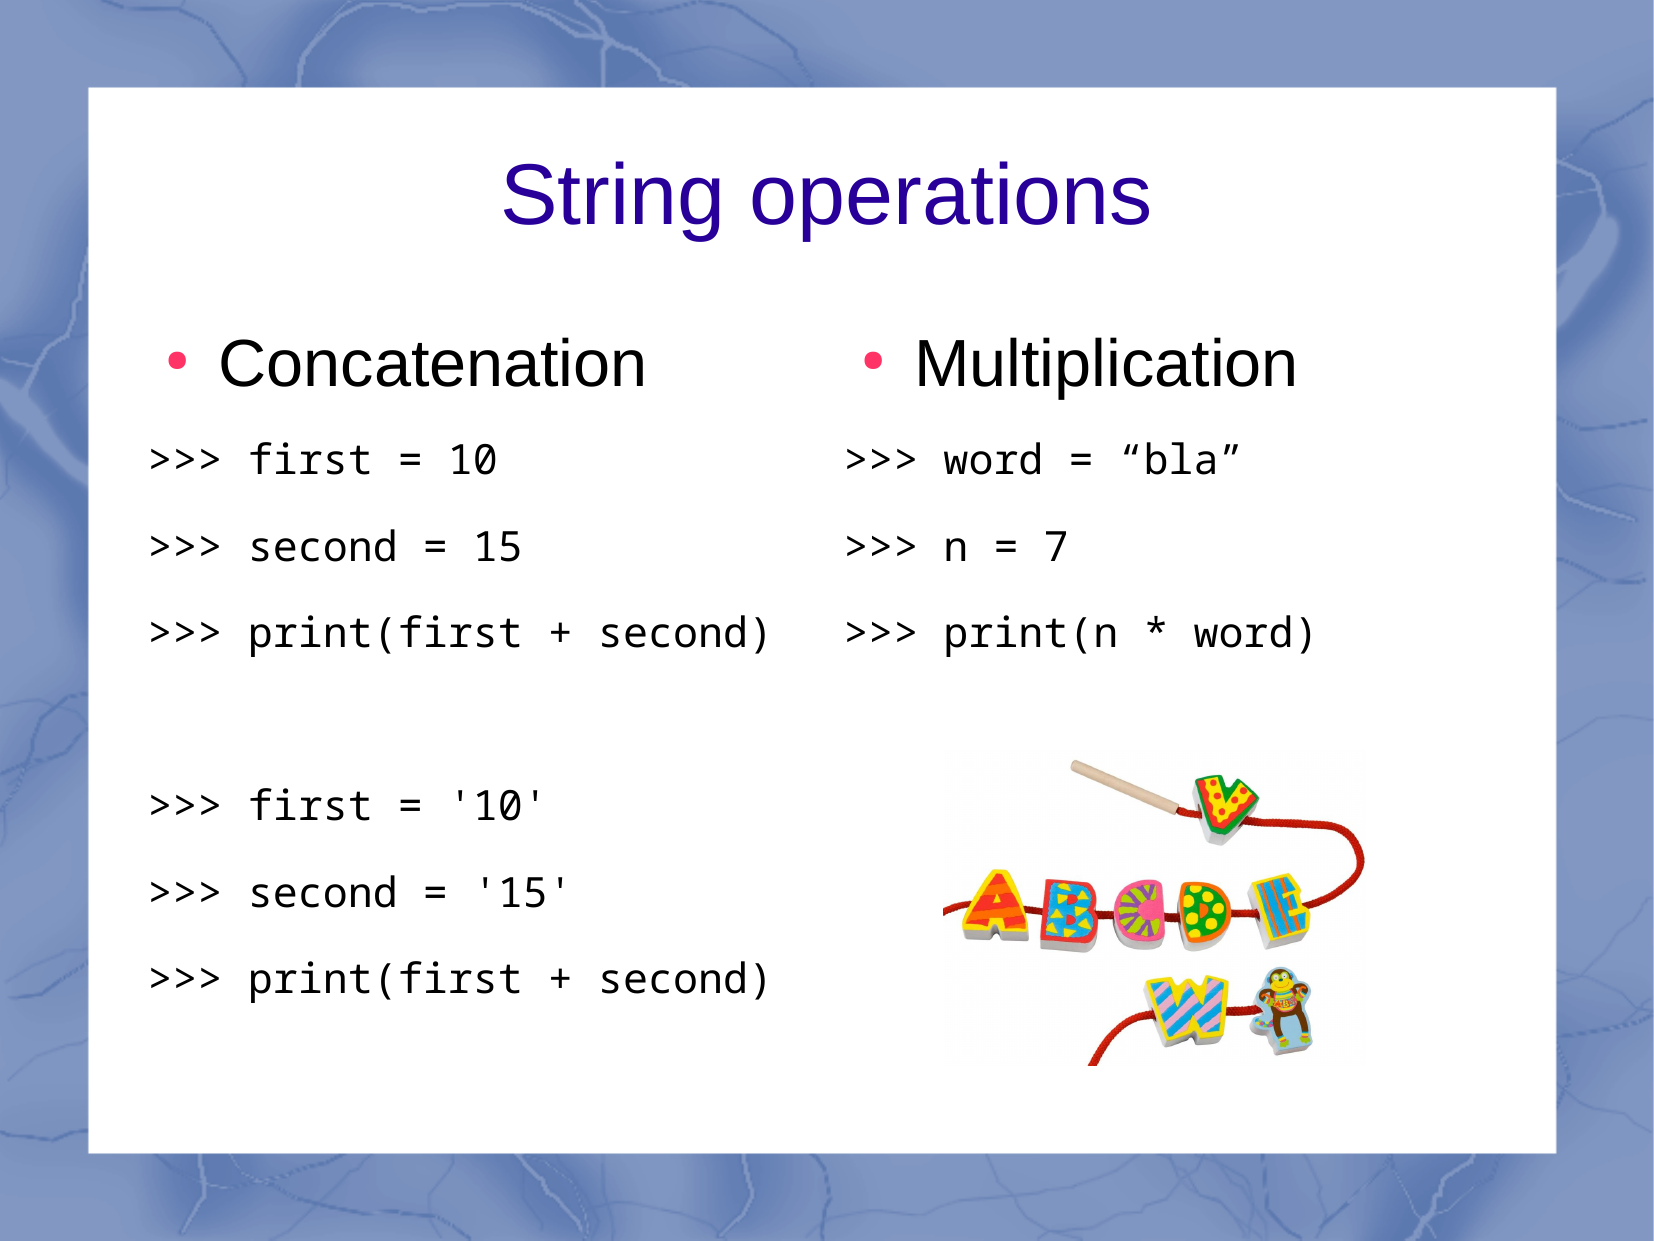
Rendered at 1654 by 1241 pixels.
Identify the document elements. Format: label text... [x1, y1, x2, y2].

list Multiplication >>> word = “bla” >>> n = 7 >>> print(n * word) [843, 325, 1507, 1045]
title String operations [118, 90, 1536, 298]
list Concatenation >>> first = 10 >>> second = 15 >>> print(first + second) >>> first = '10' >>> second = '15' >>> print(first + second) [147, 325, 811, 1045]
picture [0, 0, 1654, 1241]
